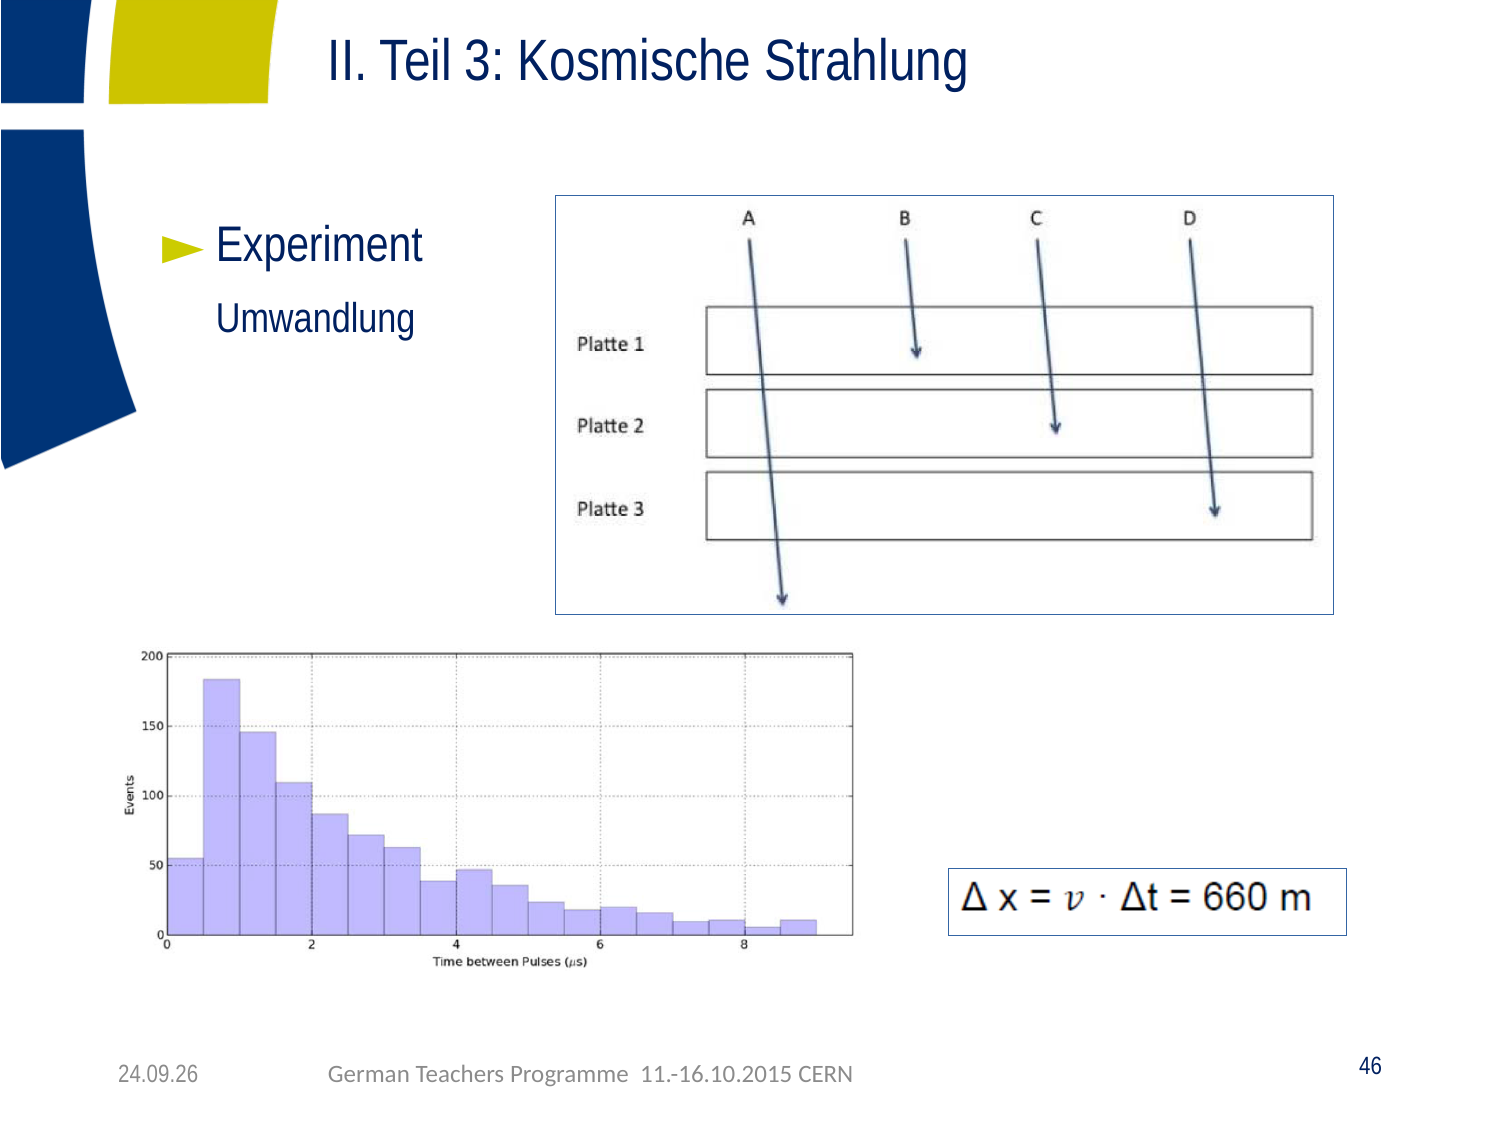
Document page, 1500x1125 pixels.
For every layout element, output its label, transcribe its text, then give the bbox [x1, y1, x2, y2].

list Experiment Umwandlung [129, 125, 1367, 815]
picture [0, 0, 1500, 1125]
footer German Teachers Programme 11.-16.10.2015 CERN [312, 1042, 987, 1103]
slide_number 14.10.15 [103, 1042, 290, 1103]
title II. Teil 3: Kosmische Strahlung [312, 0, 1400, 114]
slide_number <Foliennummer> [1059, 1042, 1397, 1103]
